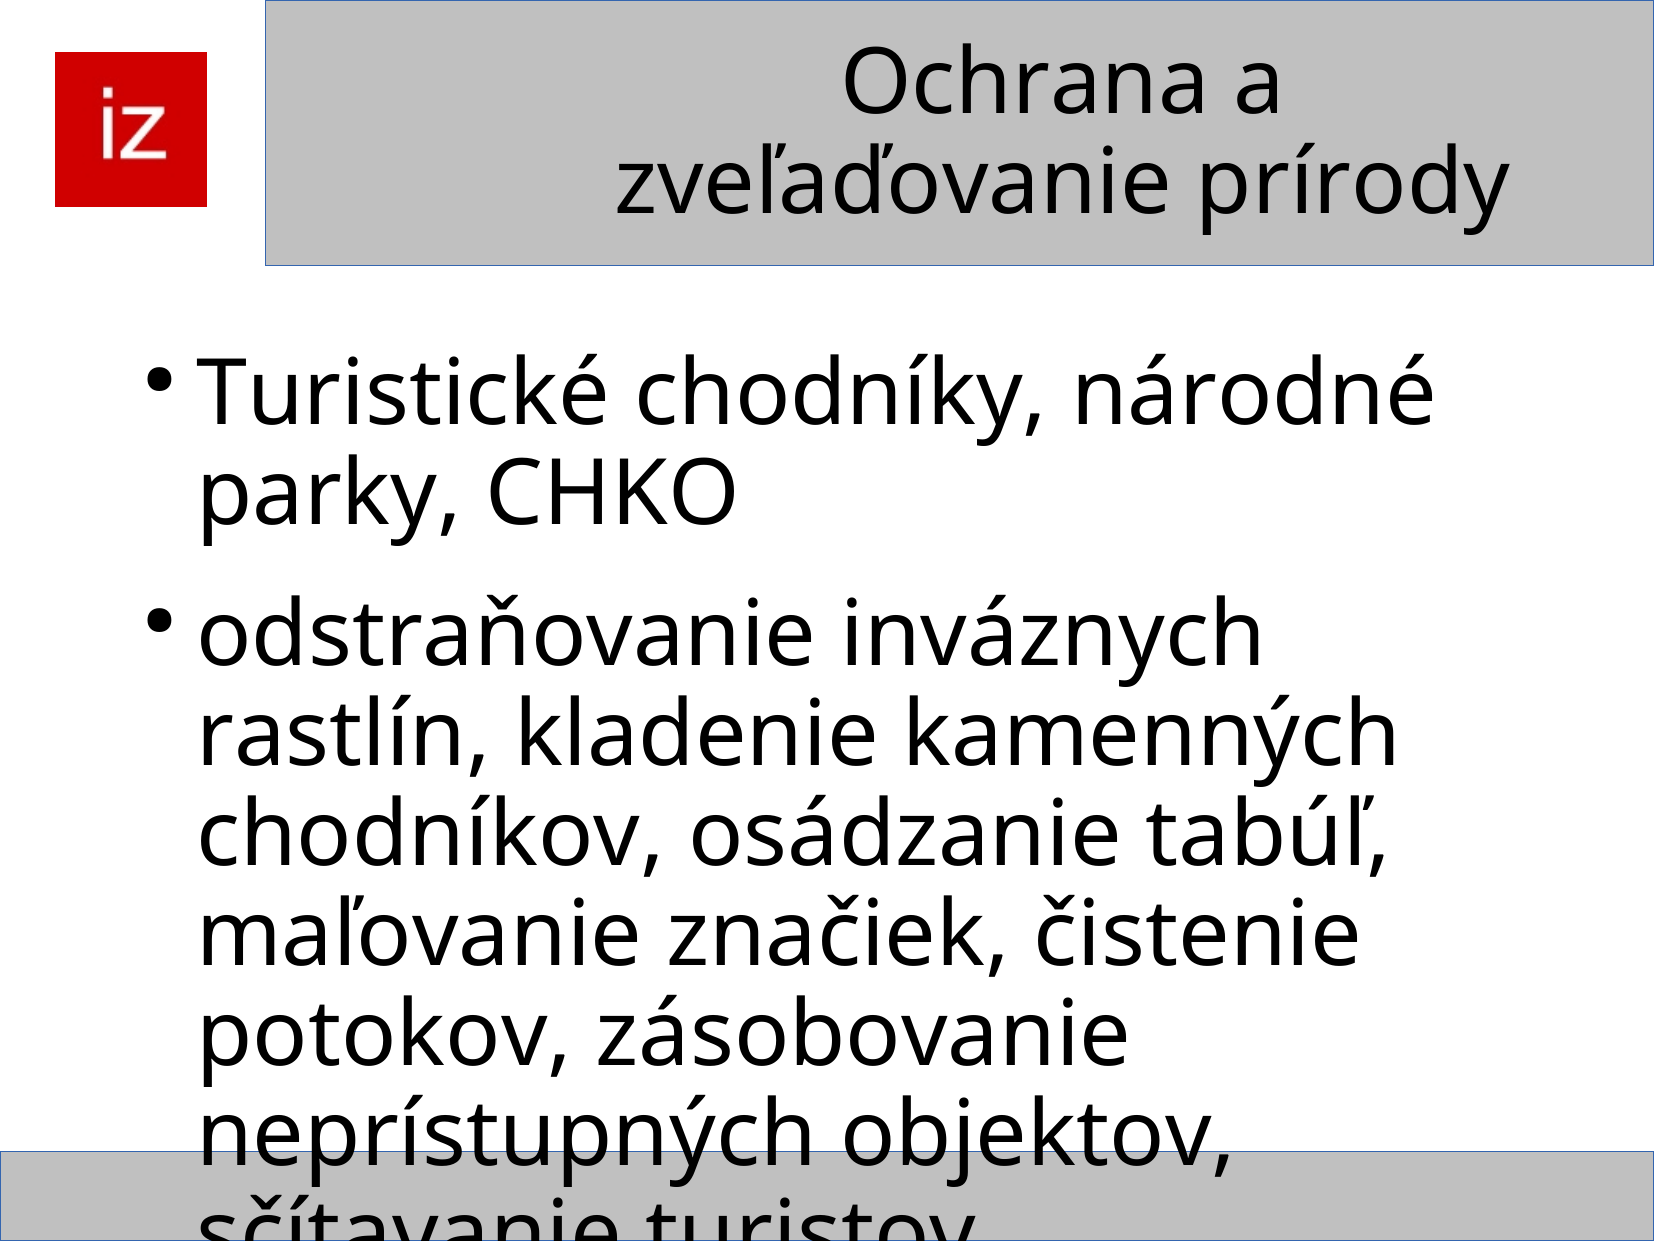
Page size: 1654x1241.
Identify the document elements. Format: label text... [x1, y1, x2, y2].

title Ochrana a zveľaďovanie prírody [561, 29, 1565, 237]
list Turistické chodníky, národné parky, CHKO odstraňovanie inváznych rastlín, kladenie kamenných chodníkov, osádzanie tabúľ, maľovanie značiek, čistenie potokov, zásobovanie neprístupných objektov, sčítavanie turistov,... [29, 344, 1533, 1126]
picture [55, 52, 207, 207]
